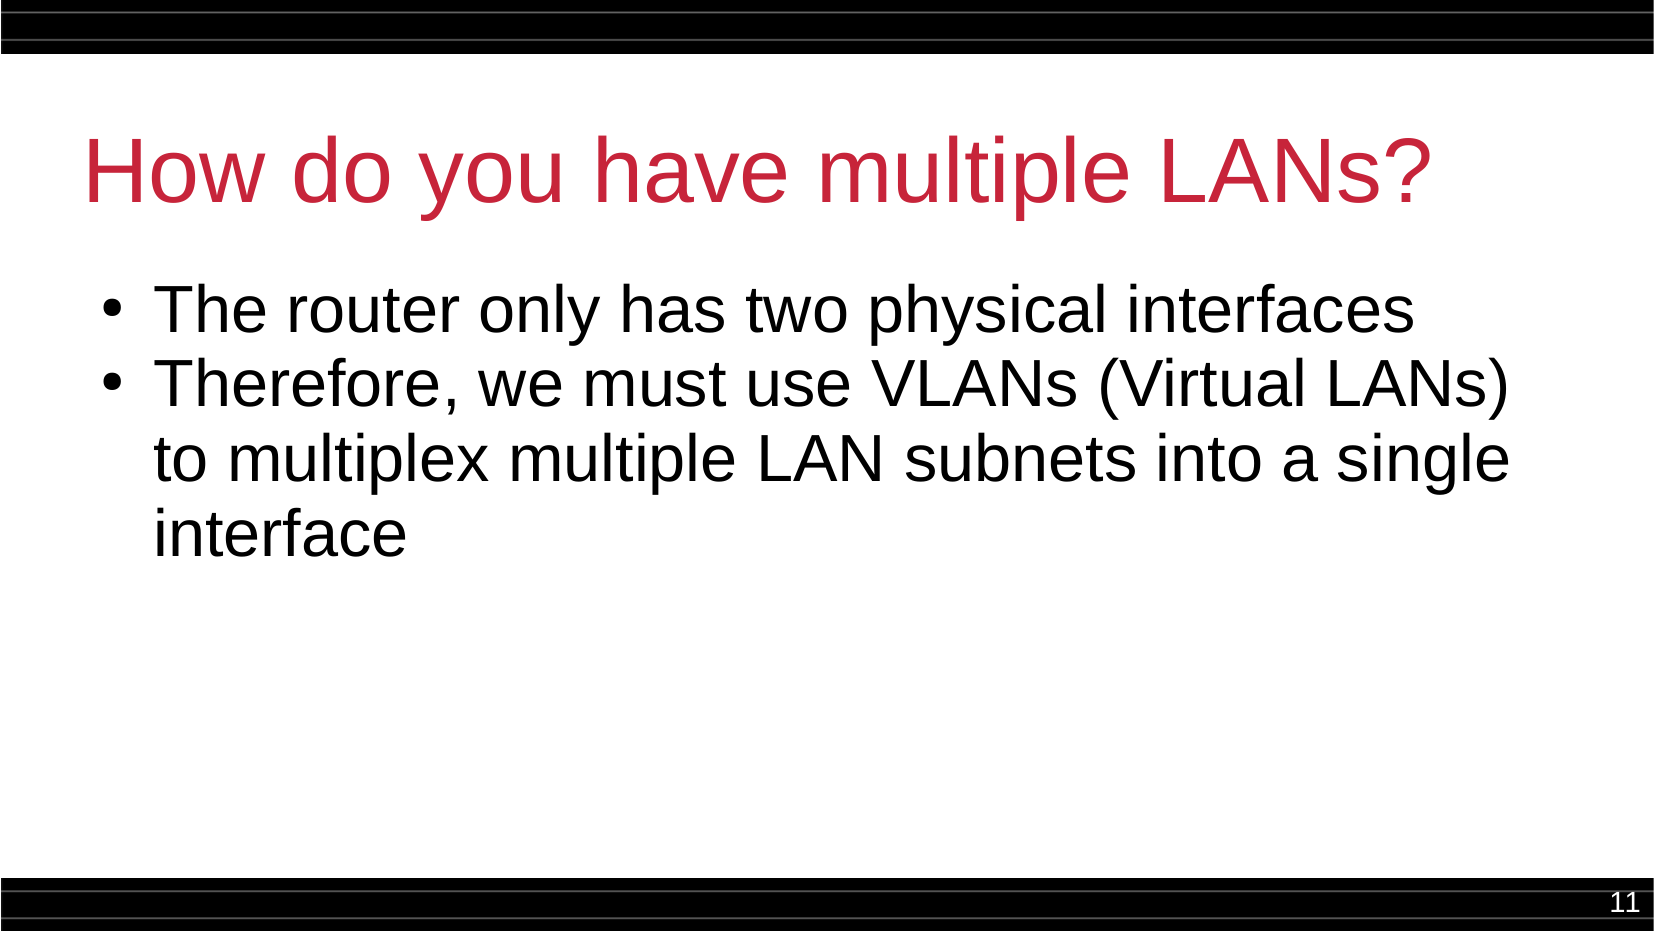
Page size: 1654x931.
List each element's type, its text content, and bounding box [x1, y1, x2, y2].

picture [1, 0, 1654, 54]
picture [1, 878, 1654, 931]
title How do you have multiple LANs? [82, 92, 1571, 249]
list The router only has two physical interfaces Therefore, we must use VLANs (Virtual LANs) to multiplex multiple LAN subnets into a single interface [82, 271, 1571, 851]
